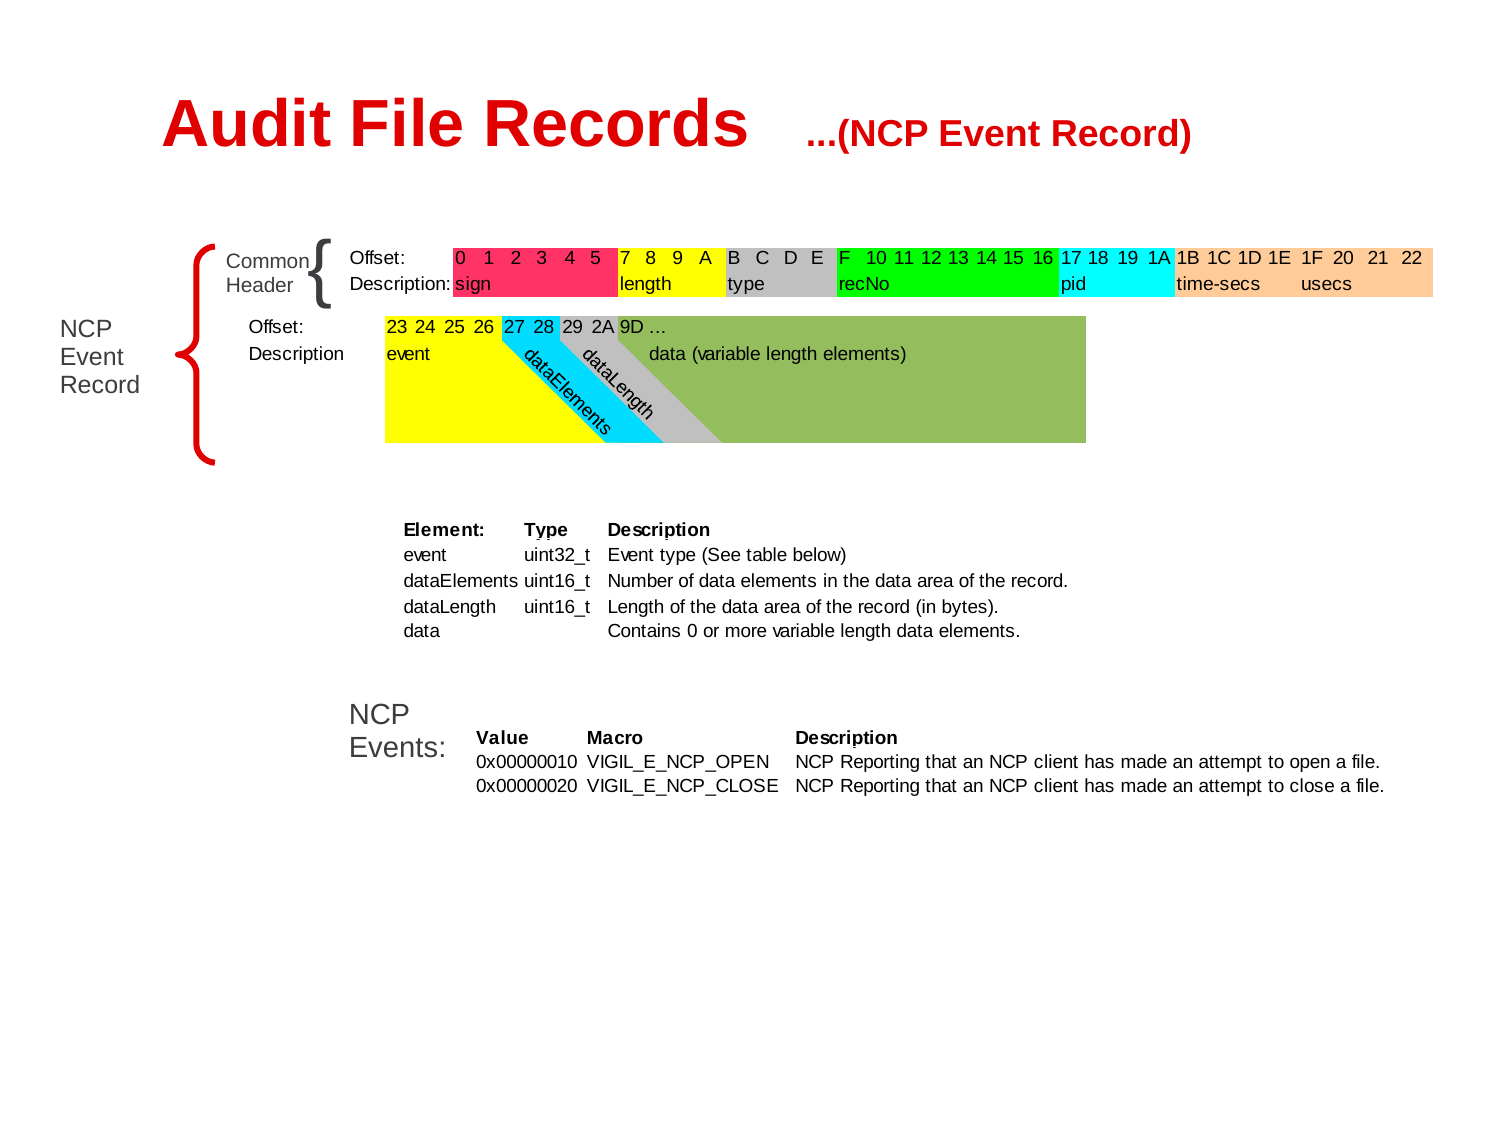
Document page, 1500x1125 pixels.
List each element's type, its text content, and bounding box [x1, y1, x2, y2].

text_box Common Header [225, 250, 307, 297]
chart [474, 727, 1398, 802]
chart [401, 519, 1080, 647]
title Audit File Records ...(NCP Event Record) [161, 42, 1383, 205]
chart [246, 316, 1364, 445]
text_box NCP Event Record [59, 314, 181, 399]
chart [347, 247, 1473, 299]
text_box NCP Events: [348, 697, 508, 764]
text_box { [307, 225, 333, 310]
